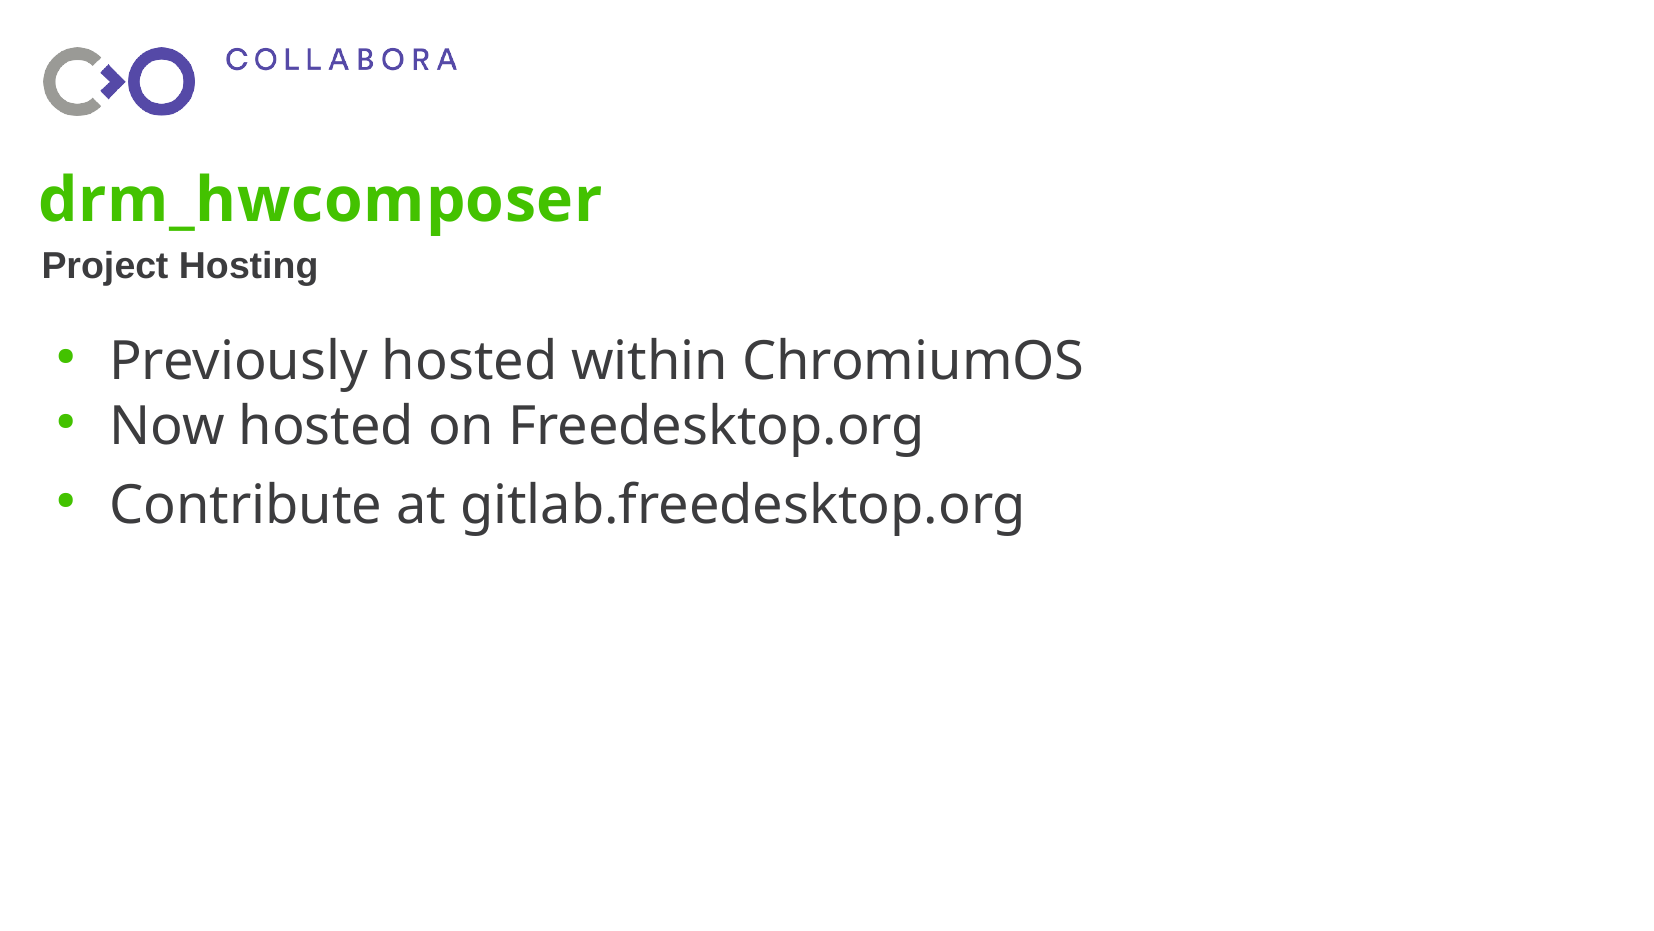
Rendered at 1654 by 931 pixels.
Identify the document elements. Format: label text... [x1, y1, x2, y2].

picture [43, 47, 457, 116]
list Previously hosted within ChromiumOS Now hosted on Freedesktop.org Contribute at gitlab.freedesktop.org [38, 325, 1614, 581]
text_box Project Hosting [41, 240, 1614, 290]
title drm_hwcomposer [38, 159, 1614, 216]
